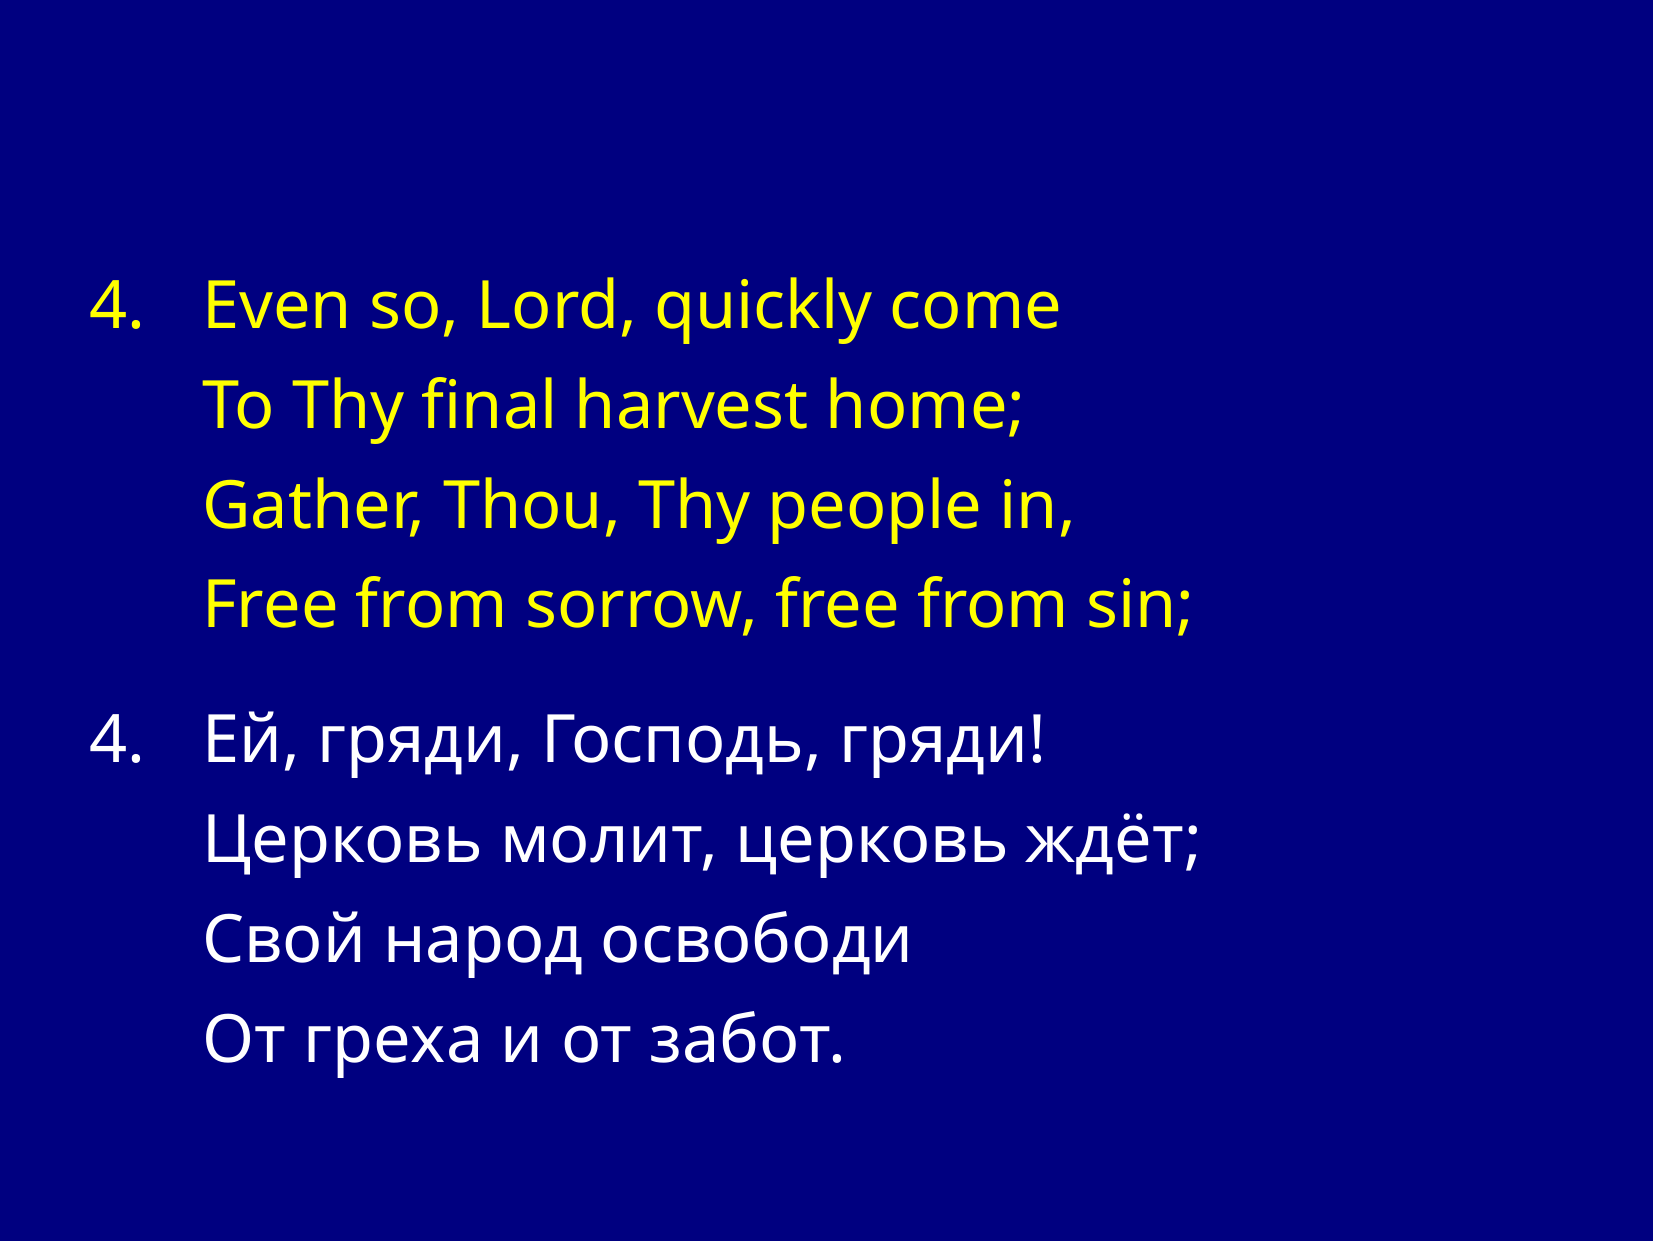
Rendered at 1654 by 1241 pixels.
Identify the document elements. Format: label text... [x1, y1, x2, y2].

text_box 4. Even so, Lord, quickly come To Thy final harvest home; Gather, Thou, Thy people in, Free from sorrow, free from sin; [75, 150, 1576, 638]
text_box 4. Ей, гряди, Господь, гряди! Церковь молит, церковь ждёт; Свой народ освободи От греха и от забот. [75, 675, 1576, 1163]
